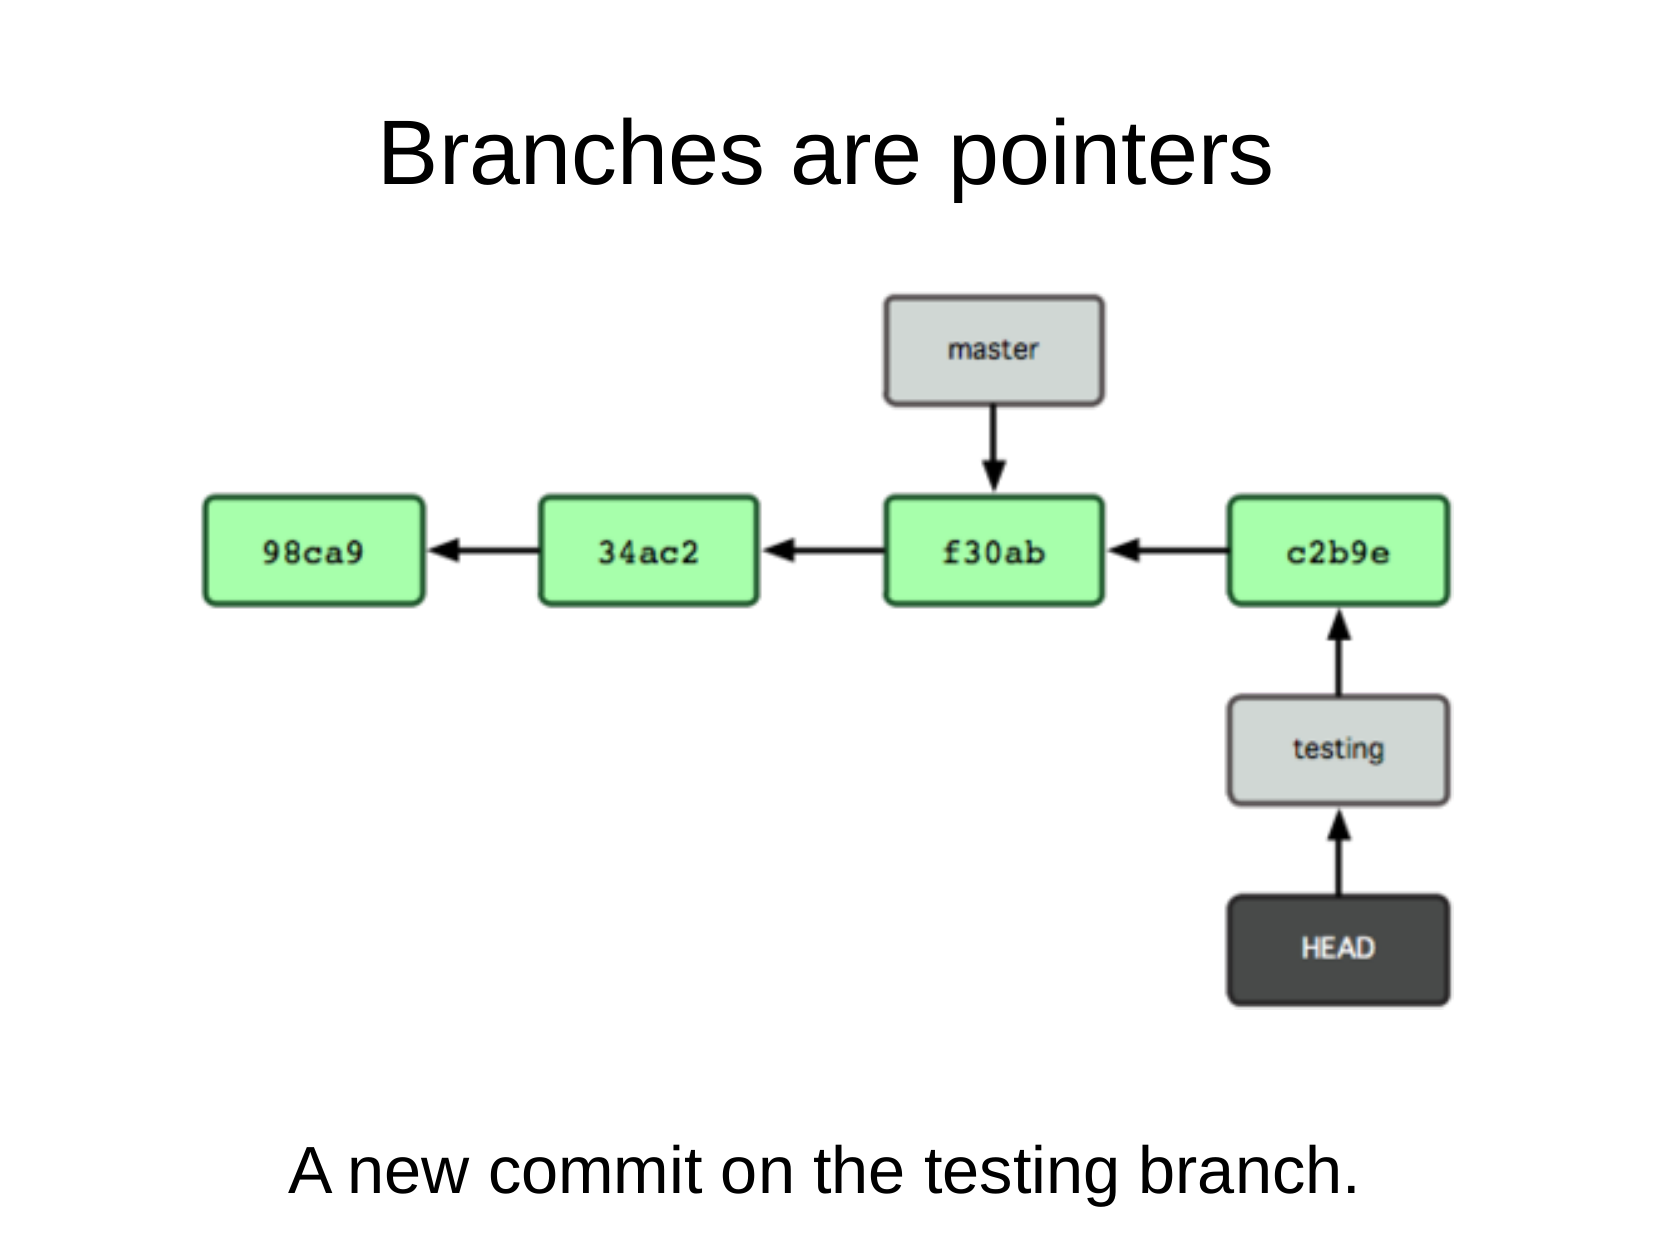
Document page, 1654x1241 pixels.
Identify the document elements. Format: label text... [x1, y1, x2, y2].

text_box A new commit on the testing branch. [273, 1125, 1381, 1216]
title Branches are pointers [82, 49, 1571, 257]
picture [200, 290, 1454, 1010]
